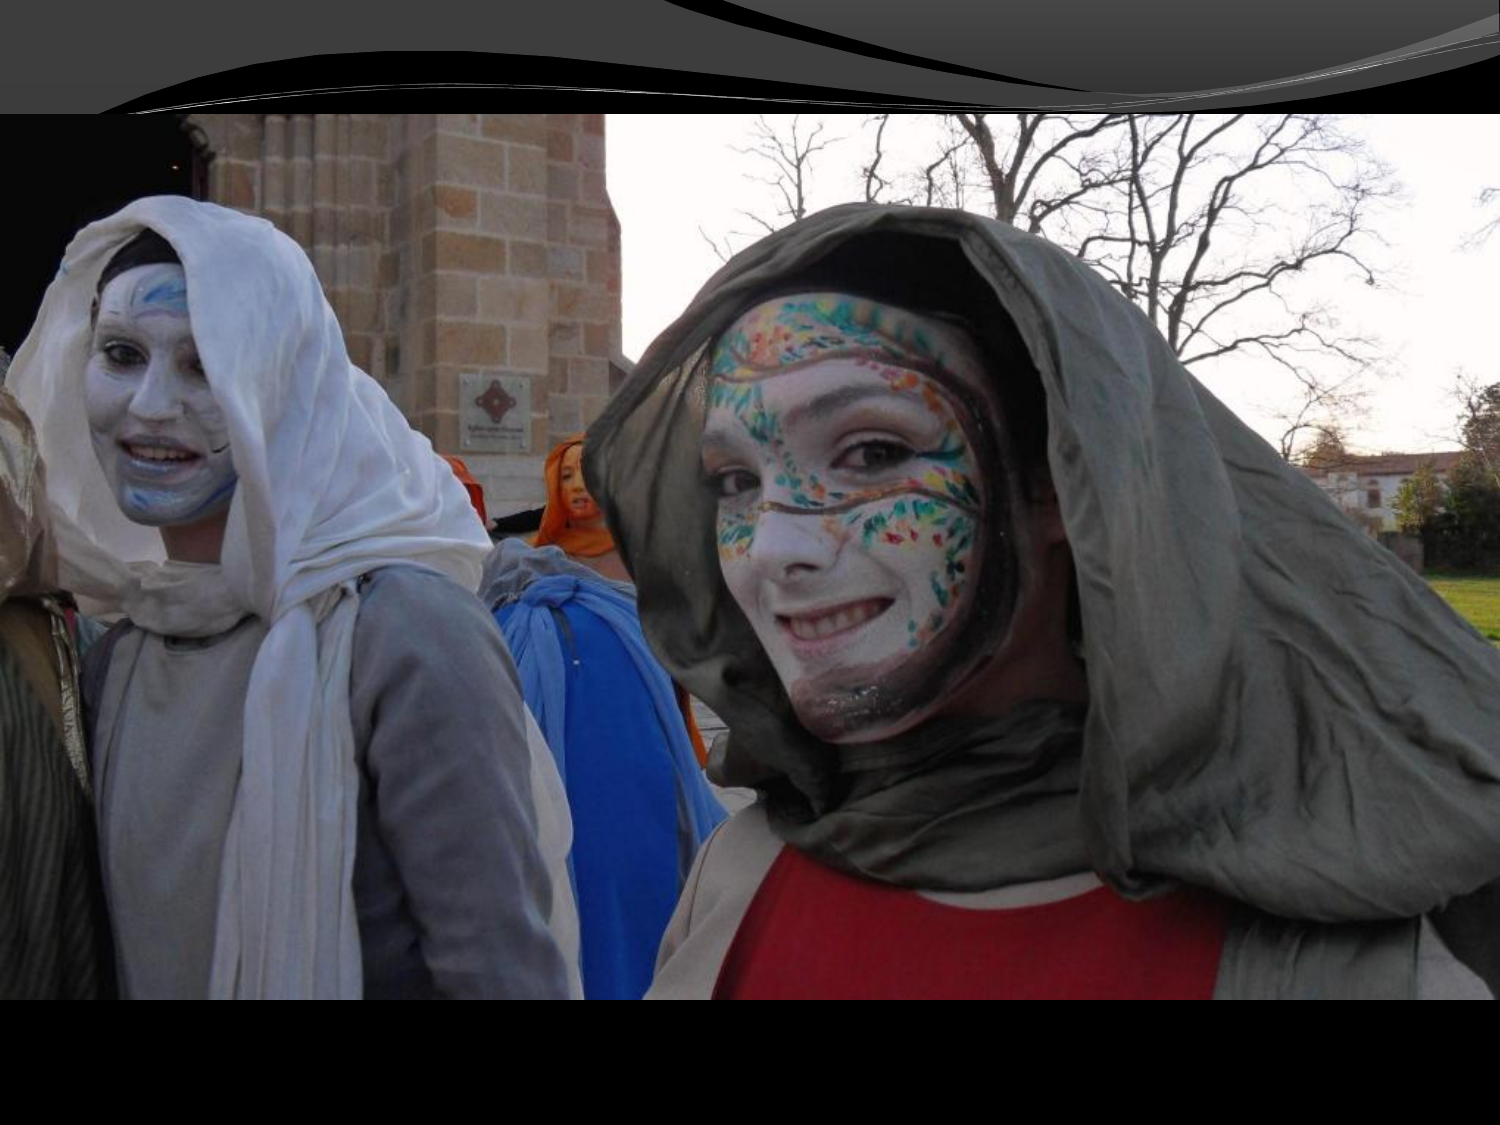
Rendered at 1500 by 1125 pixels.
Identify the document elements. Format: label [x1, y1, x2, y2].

picture [0, 33, 1500, 1000]
